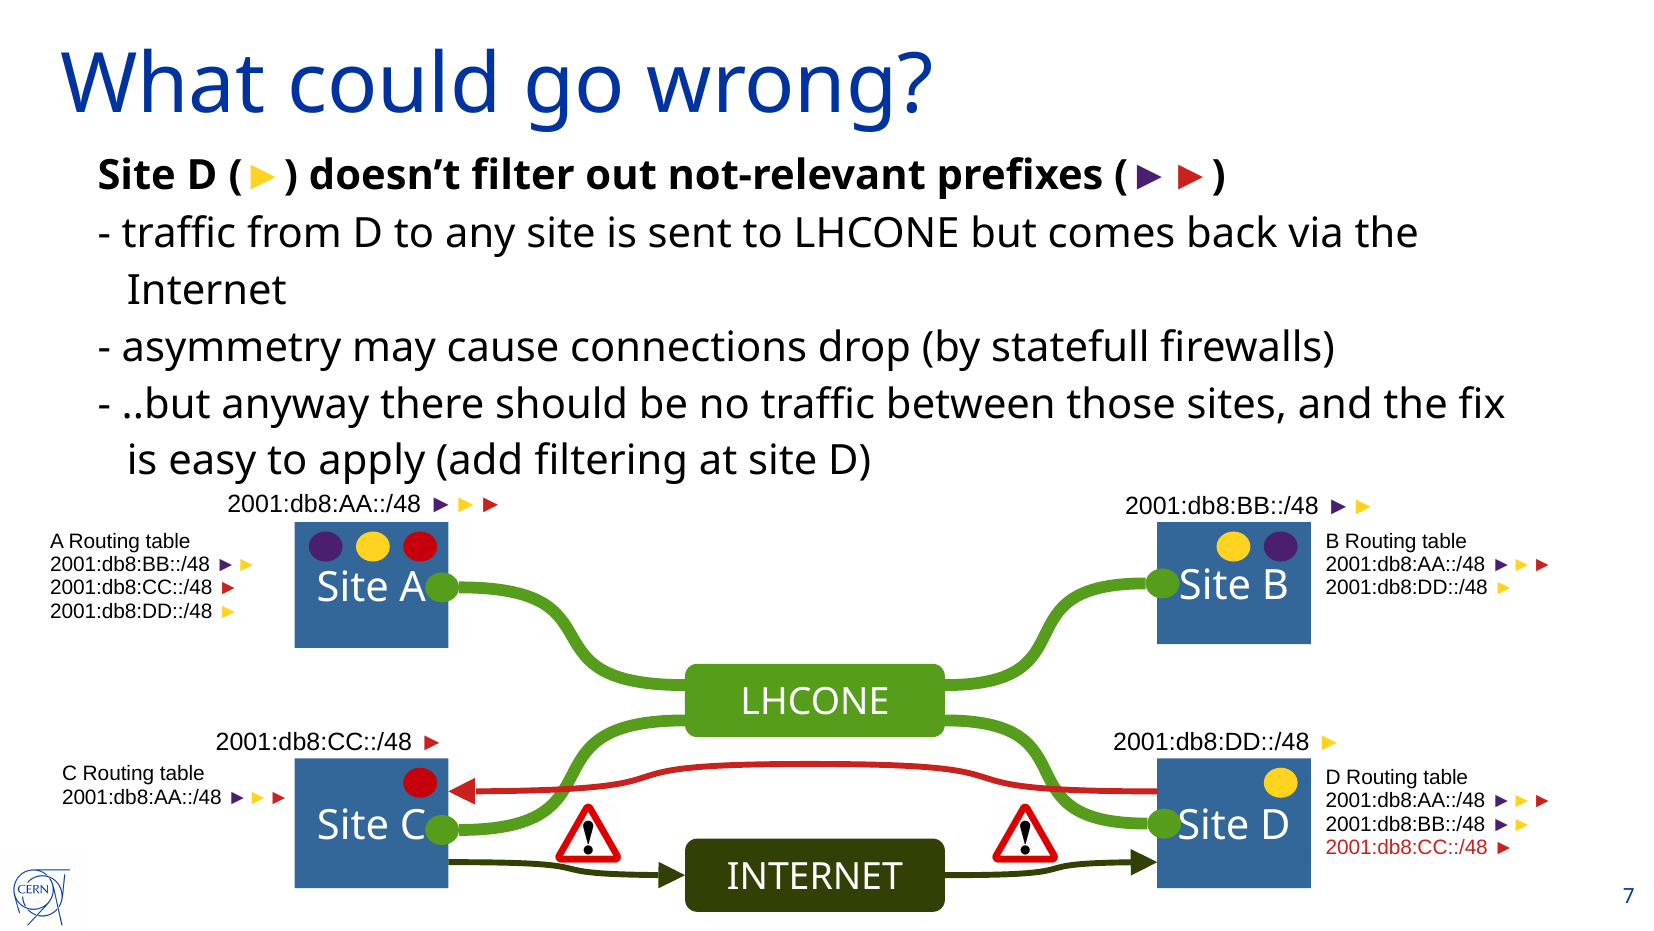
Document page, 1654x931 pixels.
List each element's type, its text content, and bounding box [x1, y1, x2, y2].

text_box Site A [294, 539, 449, 648]
text_box Site C [294, 778, 449, 889]
text_box [403, 539, 438, 562]
text_box [1263, 778, 1298, 798]
text_box B Routing table 2001:db8:AA::/48 ►►► 2001:db8:DD::/48 ► [1310, 522, 1654, 607]
text_box 2001:db8:BB::/48 ►► [1110, 484, 1465, 532]
text_box Site B [1157, 532, 1311, 645]
text_box [1263, 532, 1298, 562]
text_box D Routing table 2001:db8:AA::/48 ►►► 2001:db8:BB::/48 ►► 2001:db8:CC::/48 ► [1310, 758, 1654, 890]
text_box [308, 539, 343, 562]
text_box A Routing table 2001:db8:BB::/48 ►► 2001:db8:CC::/48 ► 2001:db8:DD::/48 ► [35, 522, 284, 631]
text_box [425, 572, 460, 603]
text_box [1216, 532, 1251, 562]
text_box C Routing table 2001:db8:AA::/48 ►►► [47, 754, 402, 886]
picture [555, 803, 621, 863]
text_box INTERNET [685, 838, 945, 912]
text_box [425, 814, 459, 846]
text_box LHCONE [684, 663, 945, 738]
text_box 2001:db8:CC::/48 ► [200, 720, 556, 778]
text_box Site D (►) doesn’t filter out not-relevant prefixes (►►) - traffic from D to any site is sent to LHCONE but comes back via the Internet - asymmetry may cause connections drop (by statefull firewalls) - ..but anyway there should be no traffic between those sites, and the fix is easy to apply (add filtering at site D) [82, 137, 1542, 441]
text_box [1145, 568, 1180, 599]
text_box [403, 778, 438, 798]
text_box [1148, 808, 1182, 839]
picture [0, 850, 127, 931]
text_box 2001:db8:AA::/48 ►►► [212, 482, 567, 539]
text_box Site D [1157, 778, 1310, 889]
text_box 2001:db8:DD::/48 ► [1098, 720, 1453, 778]
picture [992, 803, 1058, 863]
text_box [355, 539, 390, 562]
title What could go wrong? [60, 23, 1528, 174]
